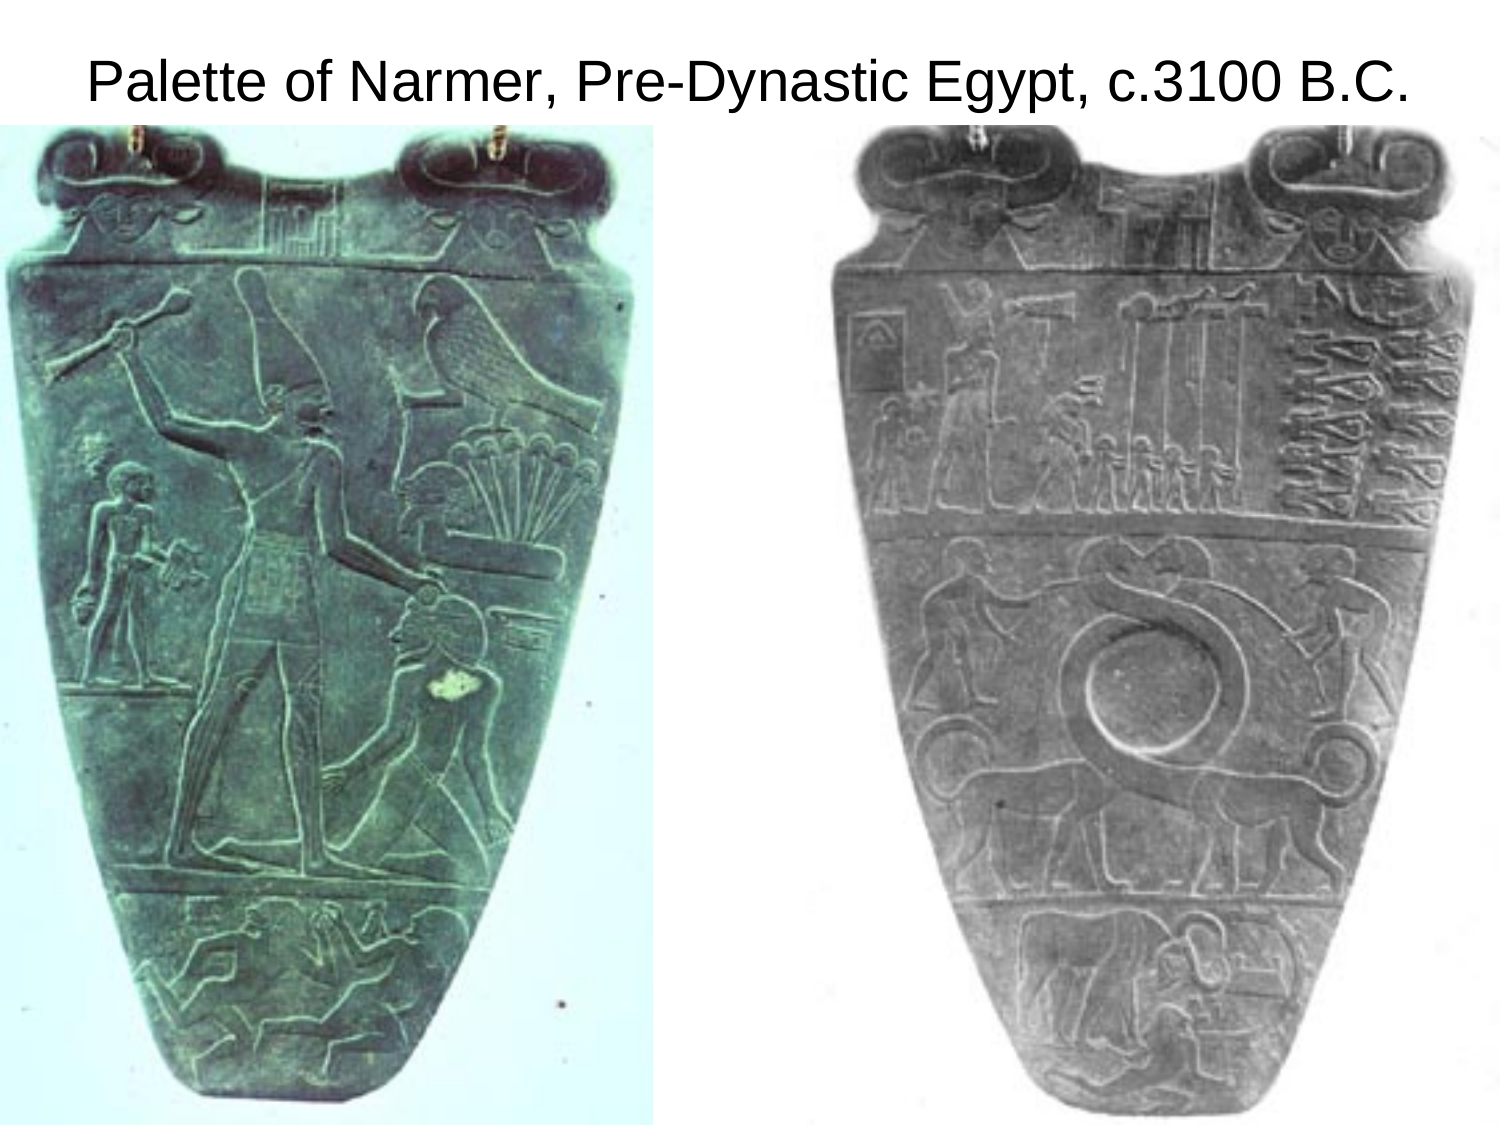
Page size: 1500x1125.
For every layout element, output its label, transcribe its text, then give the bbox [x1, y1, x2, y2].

title Palette of Narmer, Pre-Dynastic Egypt, c.3100 B.C. [0, 12, 1500, 151]
picture [0, 125, 654, 1125]
picture [806, 125, 1500, 1125]
